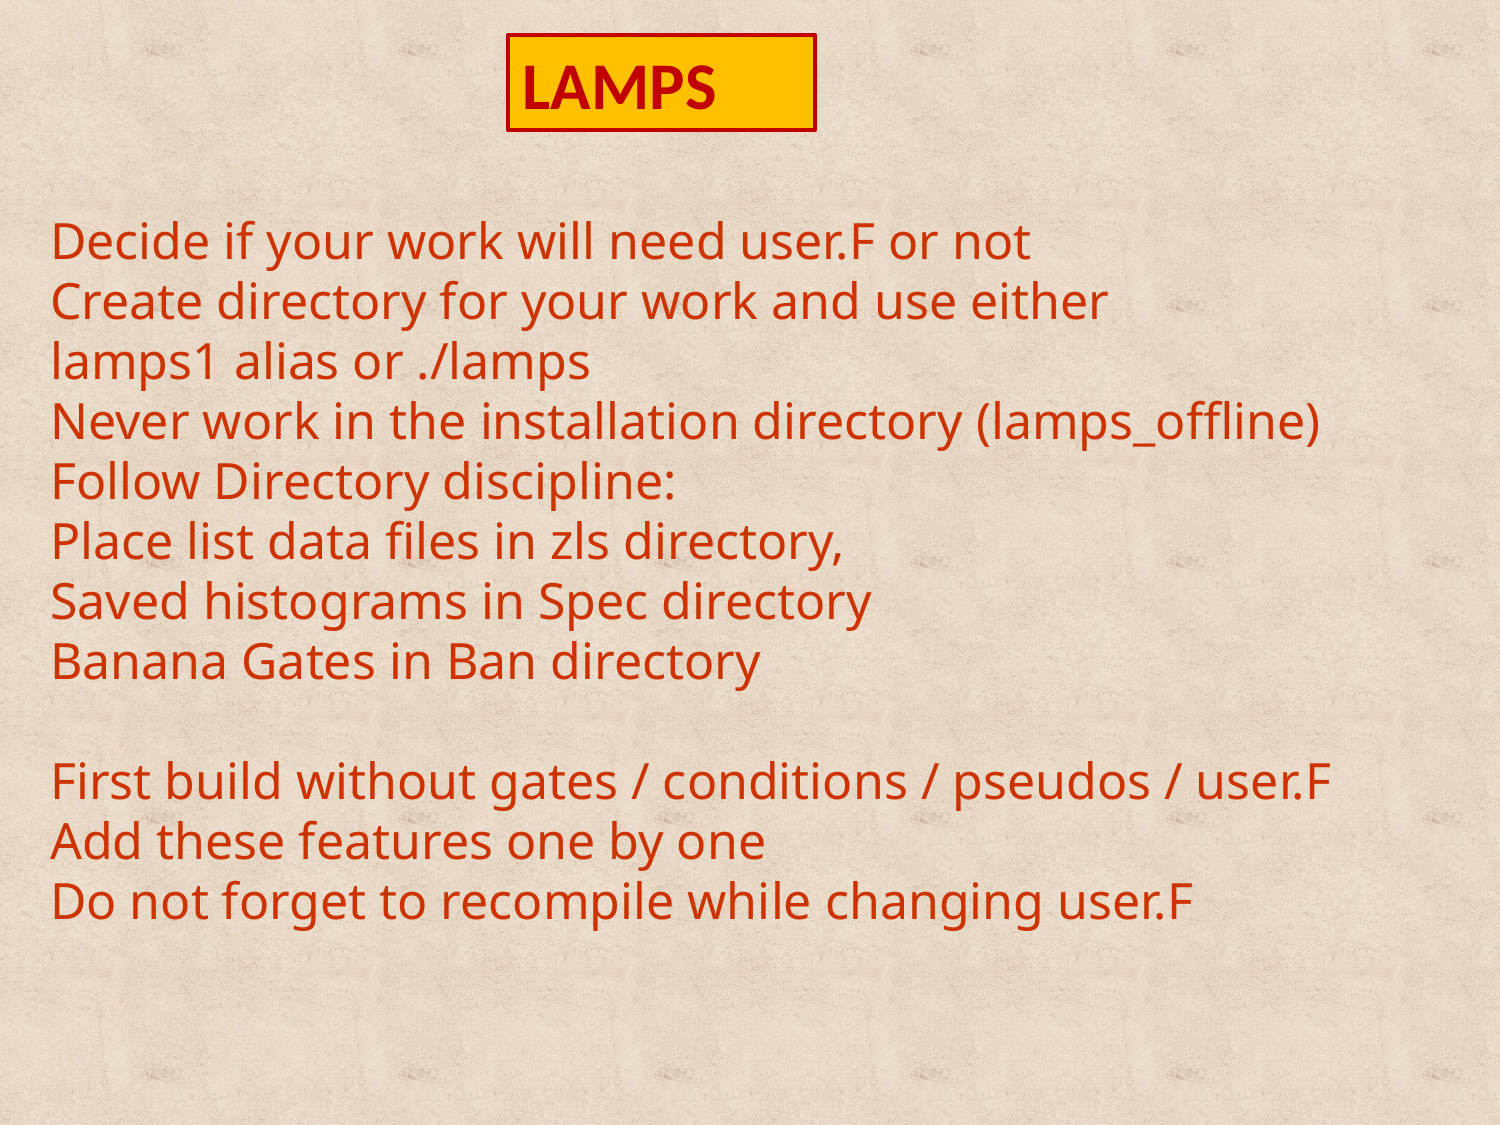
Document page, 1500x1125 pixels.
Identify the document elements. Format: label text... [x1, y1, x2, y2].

text_box LAMPS [507, 35, 815, 130]
text_box Decide if your work will need user.F or not Create directory for your work and use either lamps1 alias or ./lamps Never work in the installation directory (lamps_offline) Follow Directory discipline: Place list data files in zls directory, Saved histograms in Spec directory Banana Gates in Ban directory First build without gates / conditions / pseudos / user.F Add these features one by one Do not forget to recompile while changing user.F [35, 201, 1453, 937]
